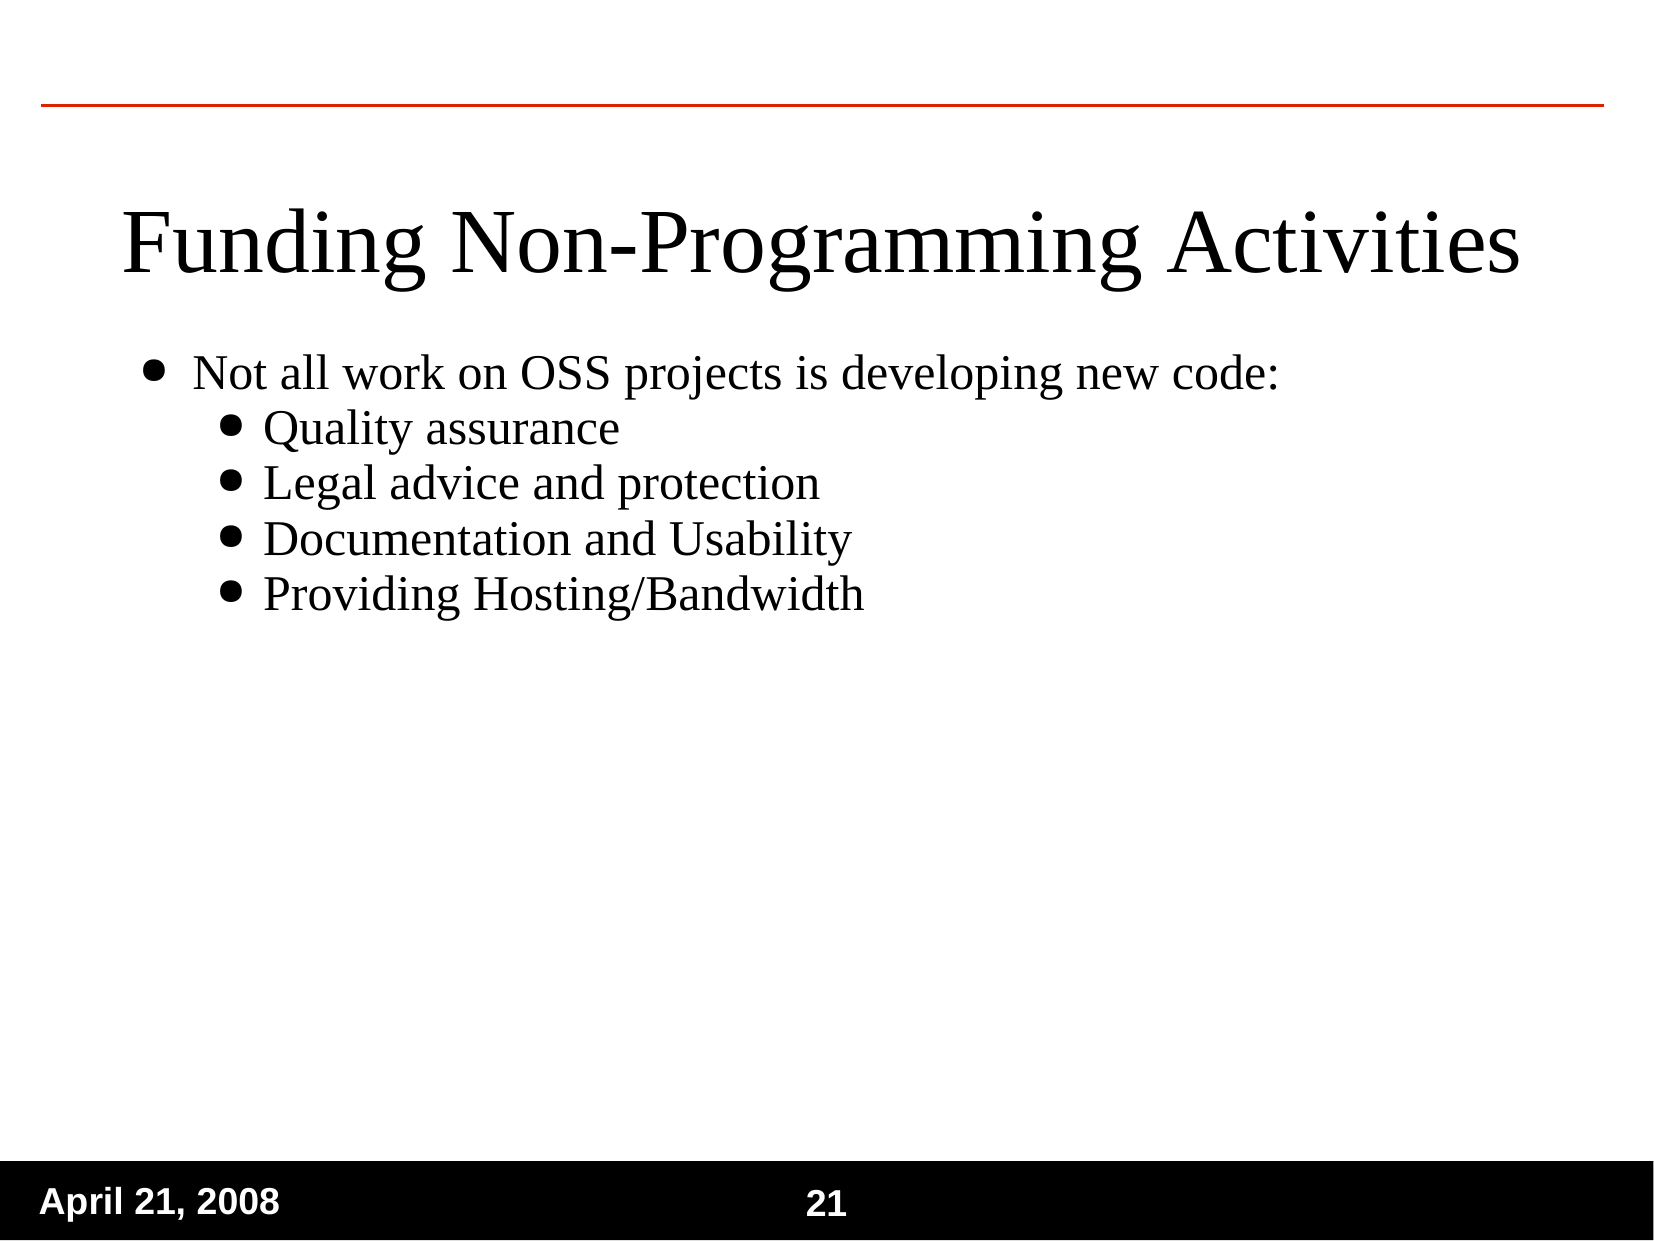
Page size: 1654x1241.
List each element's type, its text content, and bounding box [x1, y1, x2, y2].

title Funding Non-Programming Activities [117, 137, 1530, 346]
list Not all work on OSS projects is developing new code: Quality assurance Legal advice and protection Documentation and Usability Providing Hosting/Bandwidth [121, 344, 1534, 1127]
